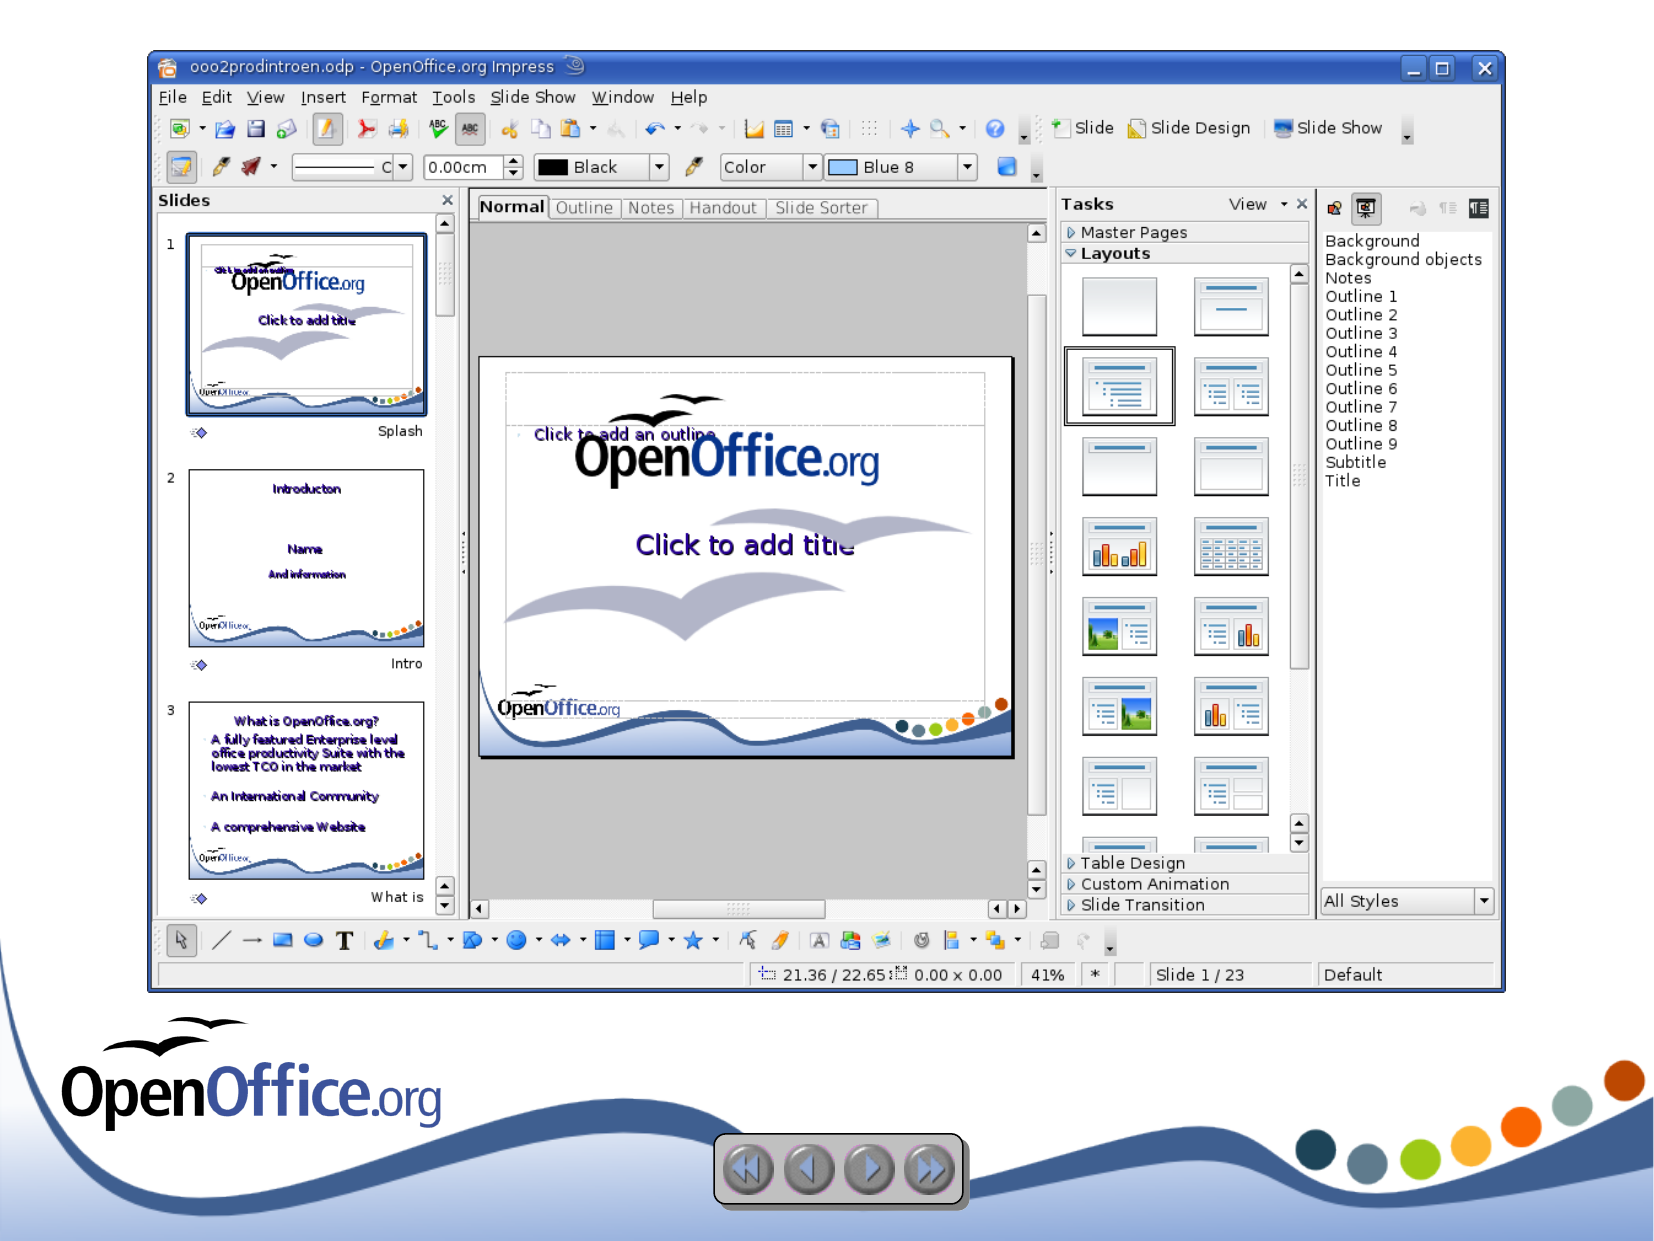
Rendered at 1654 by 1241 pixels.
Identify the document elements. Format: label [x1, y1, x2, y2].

text_box [714, 1133, 963, 1204]
picture [0, 50, 1654, 1241]
